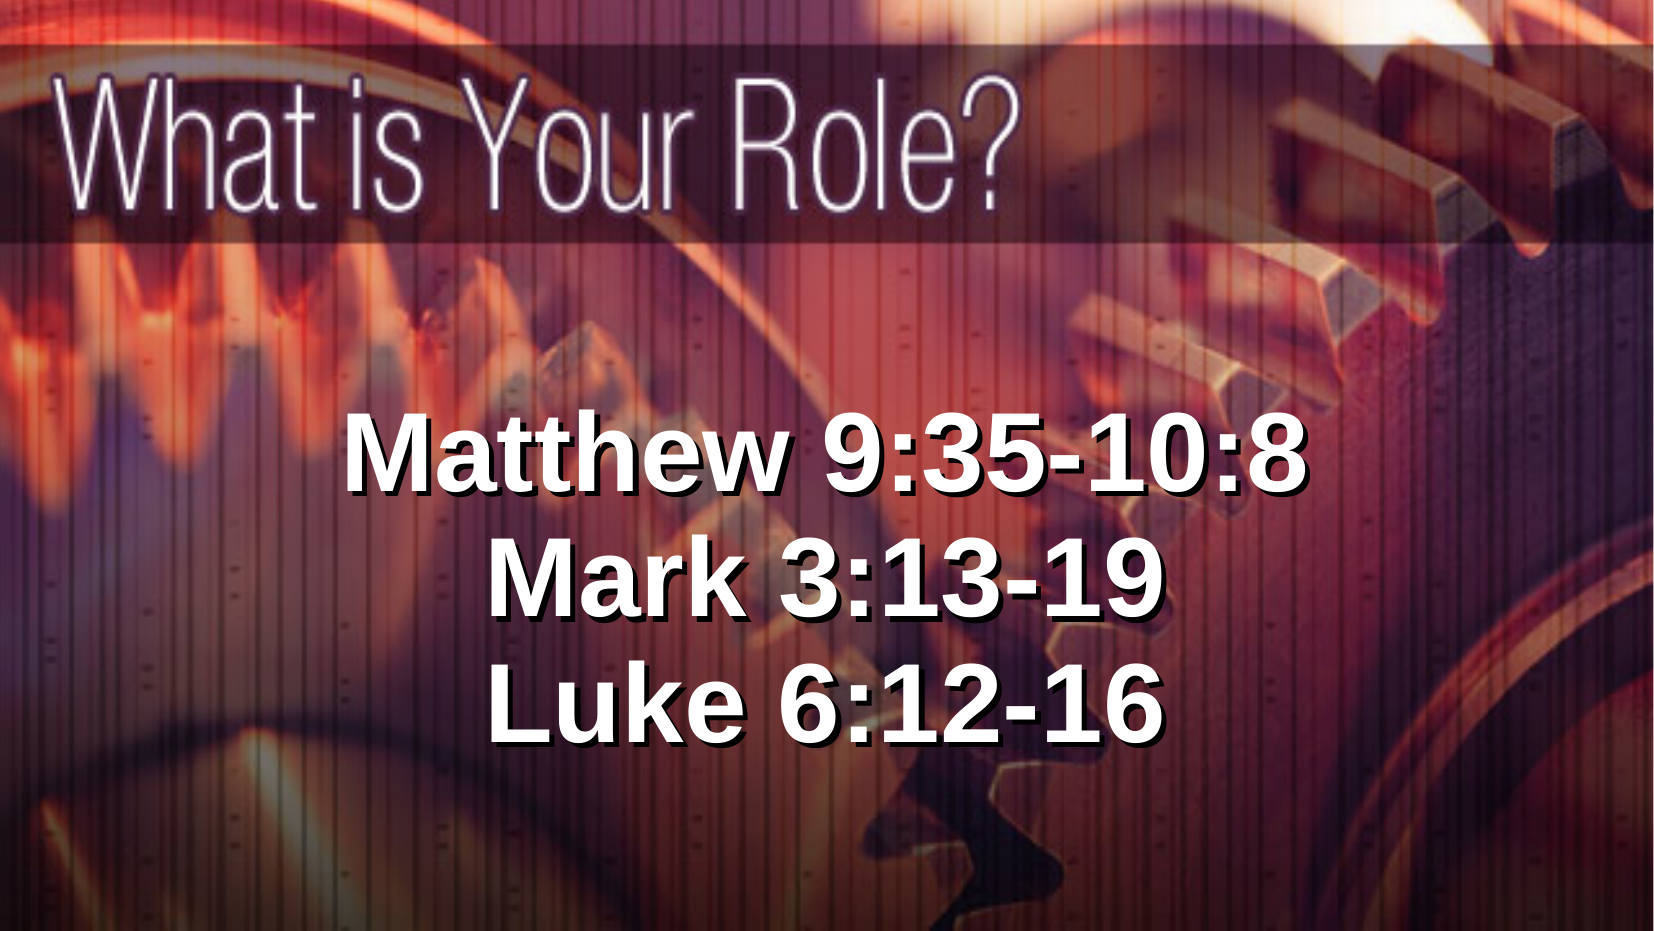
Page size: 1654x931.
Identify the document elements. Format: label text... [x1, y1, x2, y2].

picture [0, 0, 1654, 931]
subtitle Matthew 9:35-10:8 Mark 3:13-19 Luke 6:12-16 [15, 255, 1636, 901]
